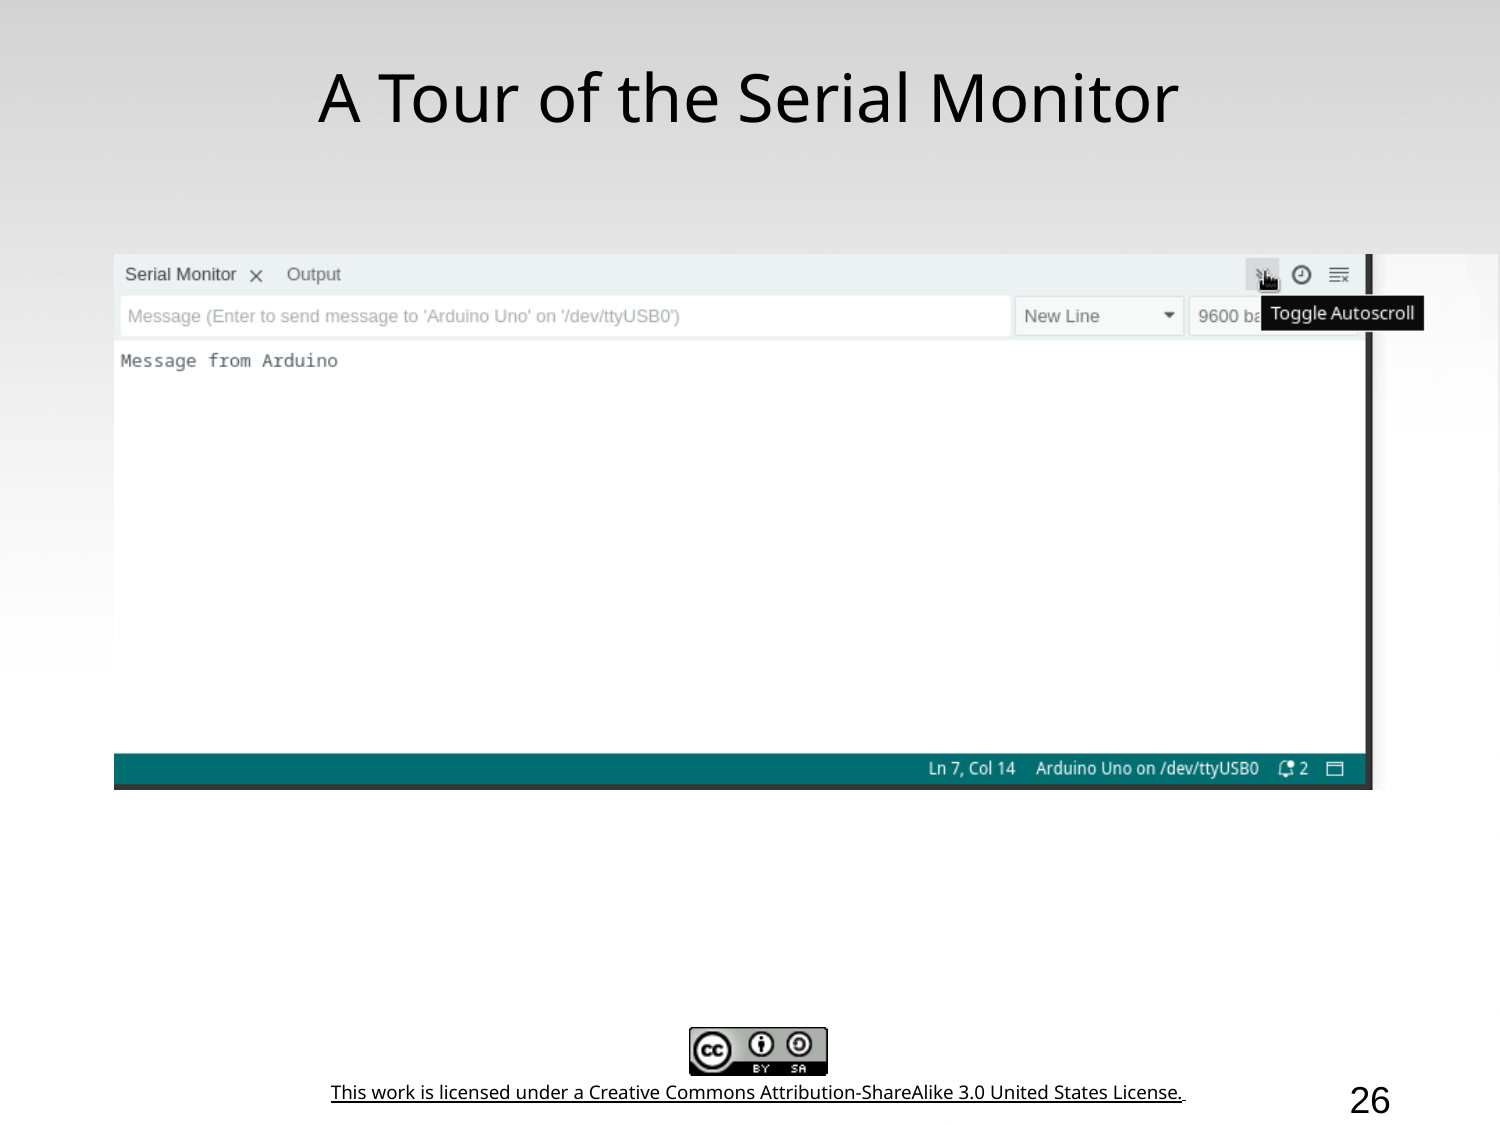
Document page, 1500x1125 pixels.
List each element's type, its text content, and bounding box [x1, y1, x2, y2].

title A Tour of the Serial Monitor [112, 2, 1388, 190]
picture [0, 0, 1500, 1125]
